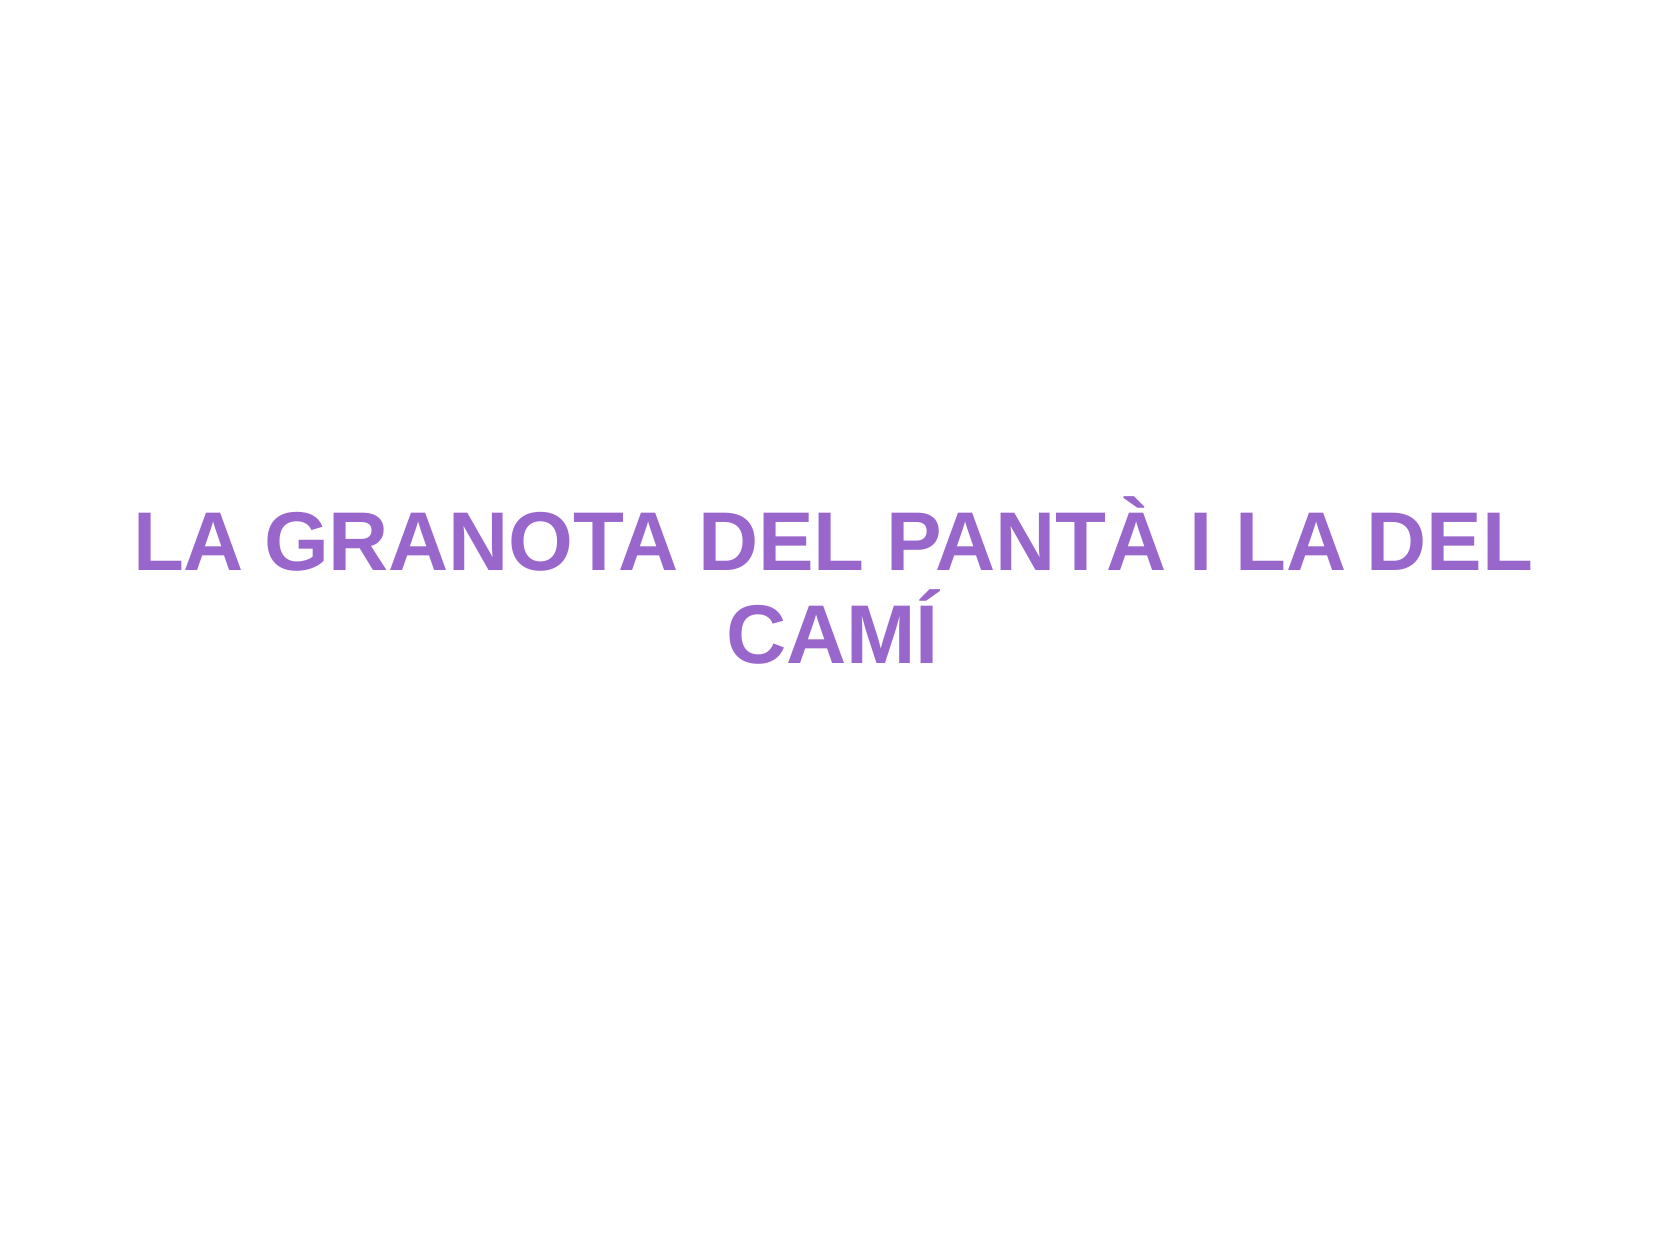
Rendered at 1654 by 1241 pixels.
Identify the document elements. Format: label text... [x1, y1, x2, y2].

subtitle LA GRANOTA DEL PANTÀ I LA DEL CAMÍ [88, 59, 1577, 1119]
